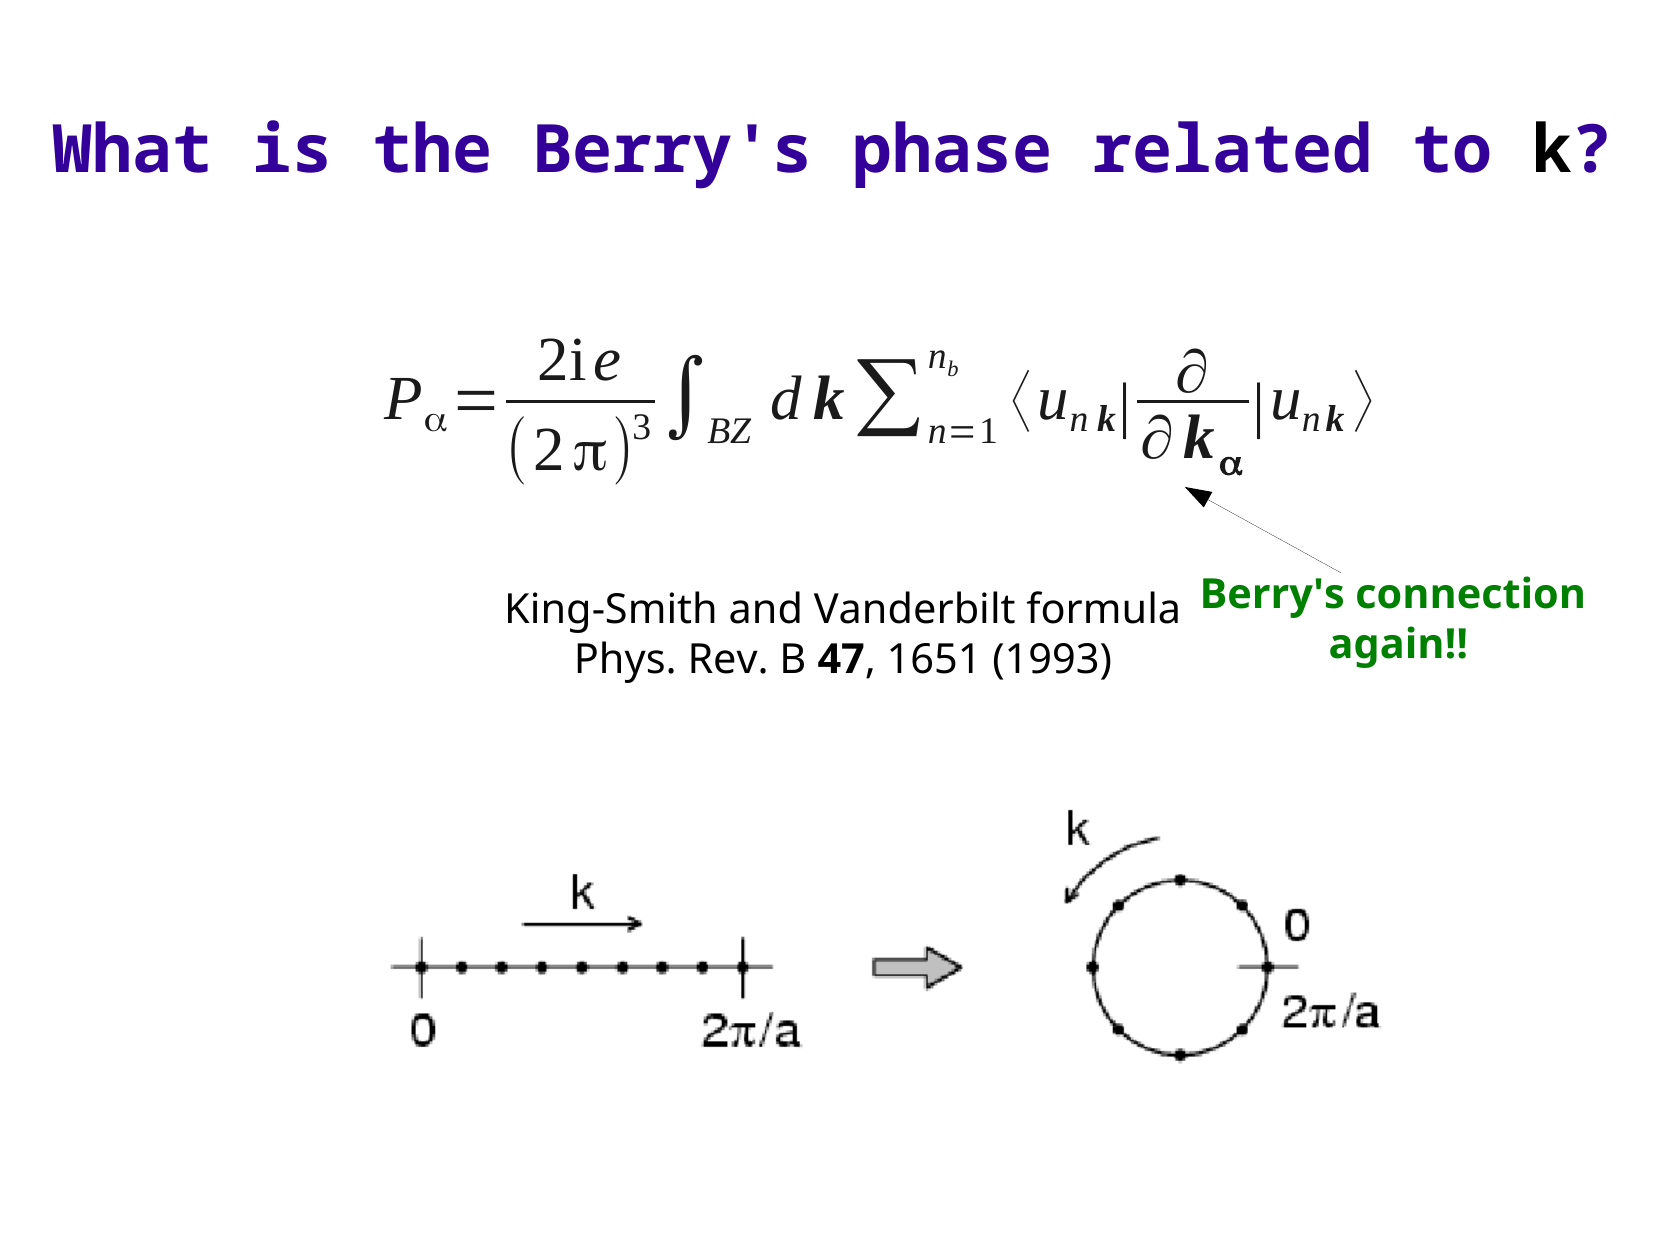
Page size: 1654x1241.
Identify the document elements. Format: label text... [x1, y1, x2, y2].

title What is the Berry's phase related to k? [15, 51, 1649, 242]
text_box Berry's connection again!! [1184, 559, 1654, 676]
text_box King-Smith and Vanderbilt formula Phys. Rev. B 47, 1651 (1993) [489, 574, 1120, 691]
chart [364, 325, 1391, 487]
picture [299, 781, 1472, 1100]
